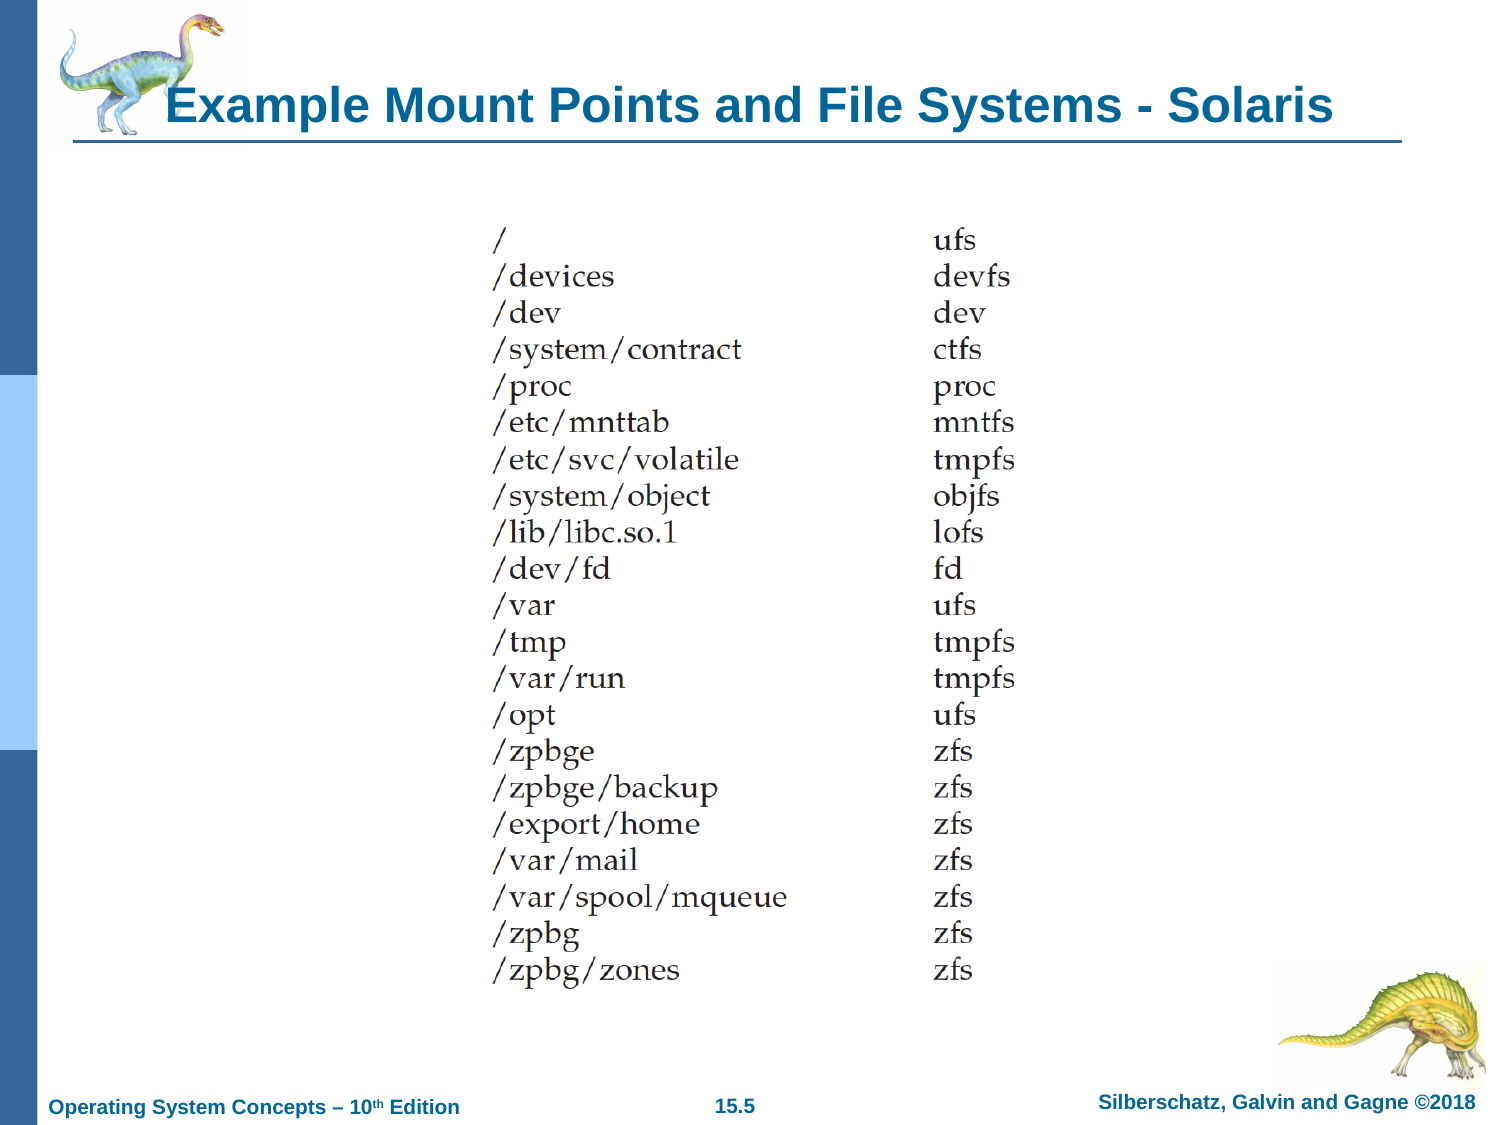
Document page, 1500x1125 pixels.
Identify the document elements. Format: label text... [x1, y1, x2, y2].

picture [1275, 959, 1486, 1090]
picture [1415, 1094, 1423, 1099]
picture [46, 0, 243, 149]
picture [447, 190, 1053, 1005]
title Example Mount Points and File Systems - Solaris [75, 45, 1426, 141]
